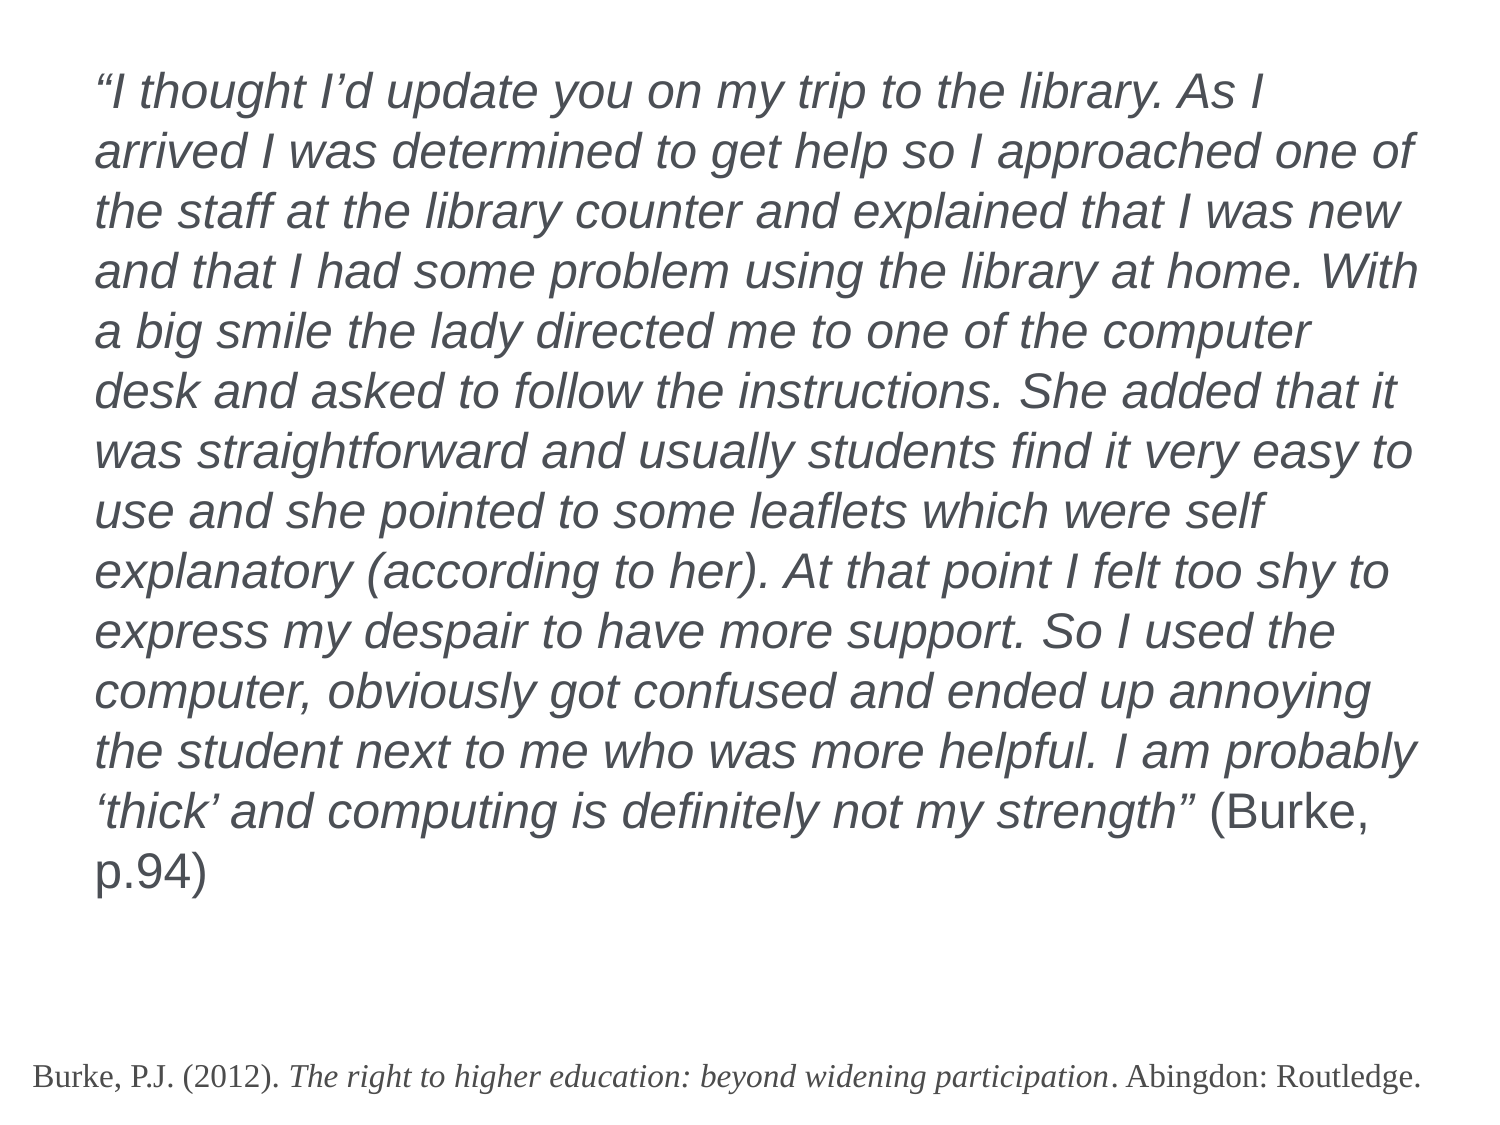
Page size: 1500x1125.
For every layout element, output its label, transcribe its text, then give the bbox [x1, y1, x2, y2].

text_box “I thought I’d update you on my trip to the library. As I arrived I was determined to get help so I approached one of the staff at the library counter and explained that I was new and that I had some problem using the library at home. With a big smile the lady directed me to one of the computer desk and asked to follow the instructions. She added that it was straightforward and usually students find it very easy to use and she pointed to some leaflets which were self explanatory (according to her). At that point I felt too shy to express my despair to have more support. So I used the computer, obviously got confused and ended up annoying the student next to me who was more helpful. I am probably ‘thick’ and computing is definitely not my strength” (Burke, p.94) [94, 58, 1430, 981]
text_box Burke, P.J. (2012). The right to higher education: beyond widening participation. Abingdon: Routledge. [17, 1047, 1471, 1102]
